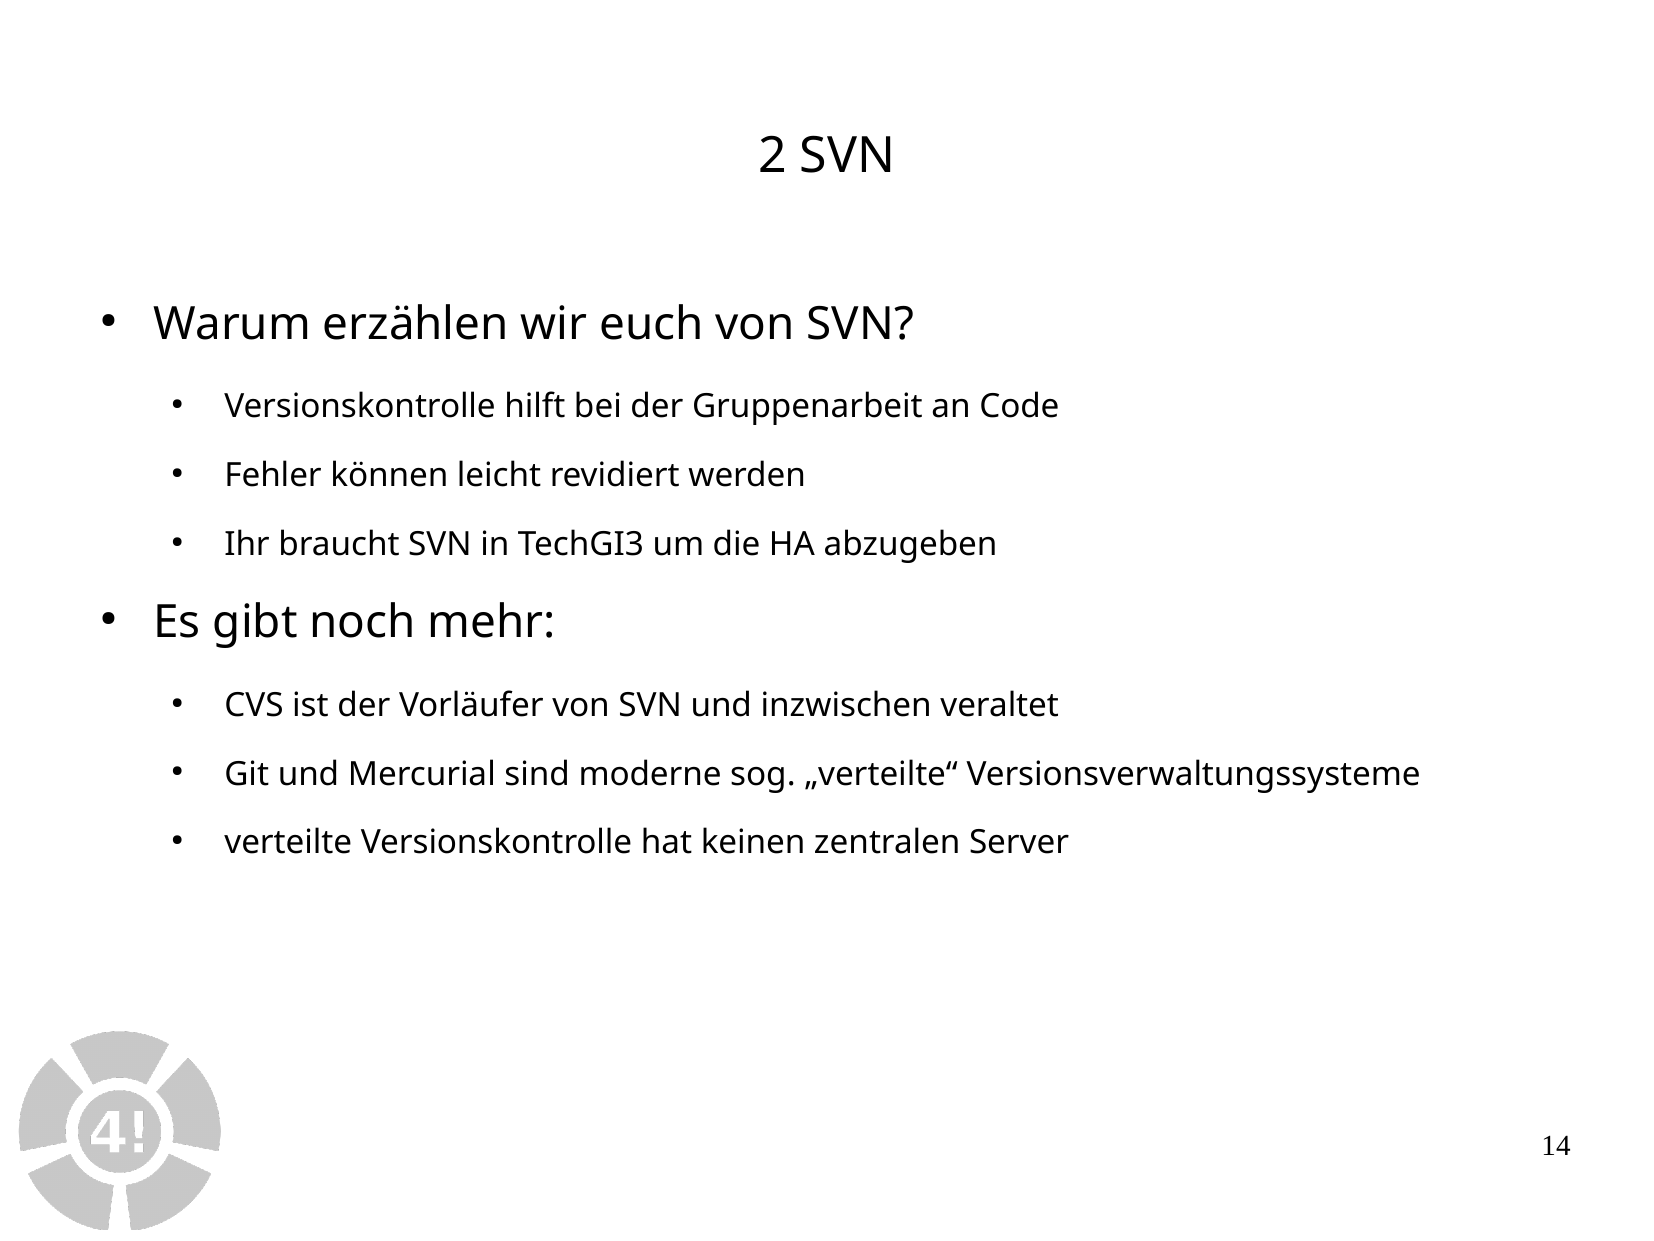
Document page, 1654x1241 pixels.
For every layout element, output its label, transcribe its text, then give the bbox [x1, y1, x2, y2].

picture [11, 1031, 226, 1230]
title 2 SVN [82, 49, 1571, 257]
list Warum erzählen wir euch von SVN? Versionskontrolle hilft bei der Gruppenarbeit an Code Fehler können leicht revidiert werden Ihr braucht SVN in TechGI3 um die HA abzugeben Es gibt noch mehr: CVS ist der Vorläufer von SVN und inzwischen veraltet Git und Mercurial sind moderne sog. „verteilte“ Versionsverwaltungssysteme verteilte Versionskontrolle hat keinen zentralen Server [82, 290, 1571, 1109]
